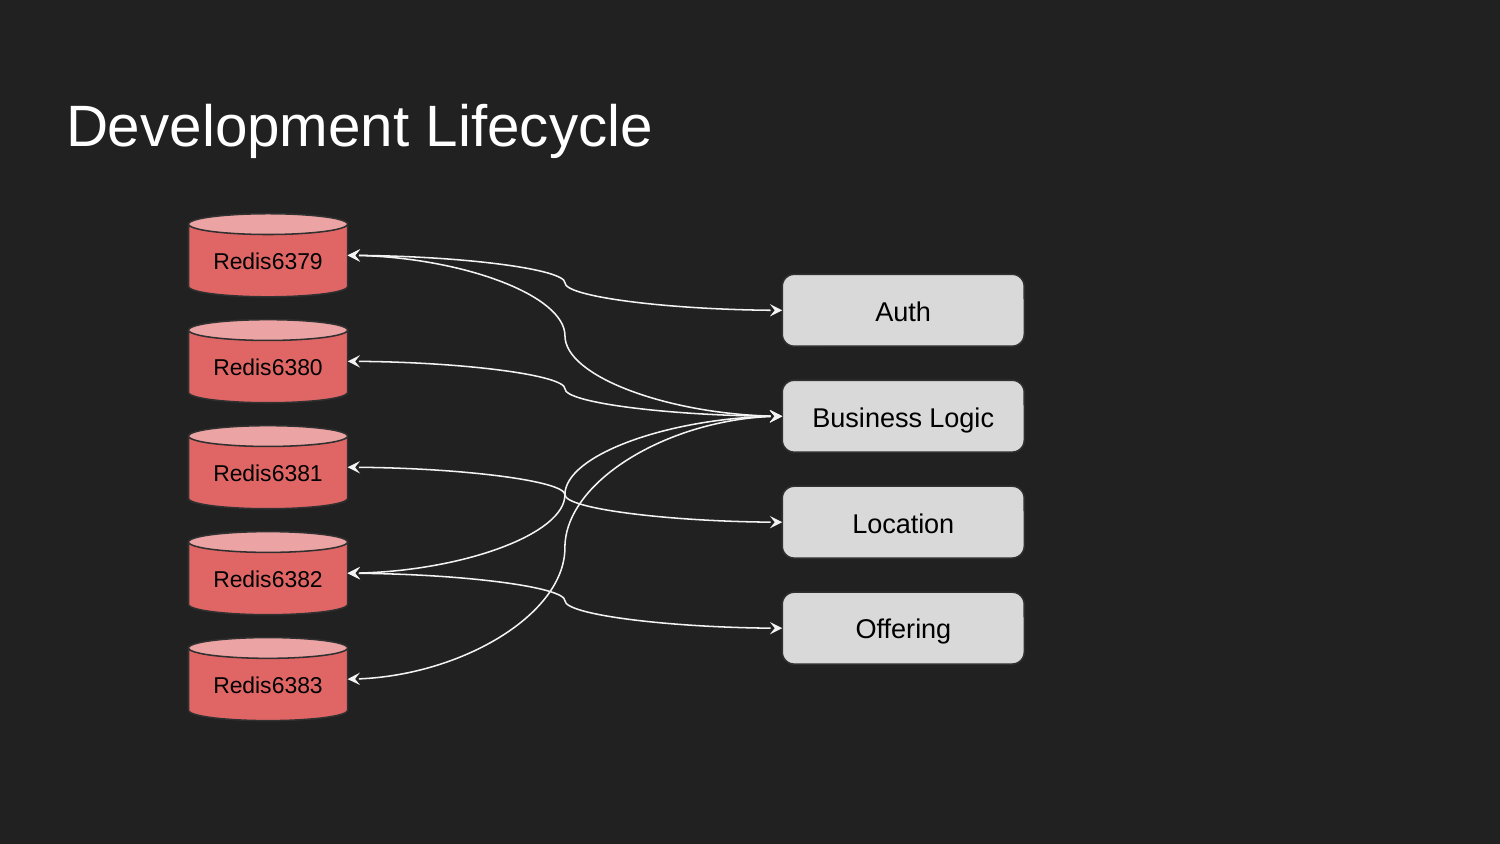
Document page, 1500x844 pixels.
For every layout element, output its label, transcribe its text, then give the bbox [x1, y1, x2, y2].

text_box Redis6383 [188, 649, 348, 721]
title Development Lifecycle [51, 72, 1449, 167]
text_box Location [782, 486, 1025, 559]
text_box Redis6379 [188, 226, 348, 297]
text_box Redis6380 [188, 332, 348, 403]
text_box Redis6382 [188, 543, 348, 615]
text_box Auth [782, 274, 1025, 347]
text_box Business Logic [782, 380, 1025, 453]
text_box Offering [782, 592, 1025, 665]
text_box Redis6381 [188, 438, 348, 509]
